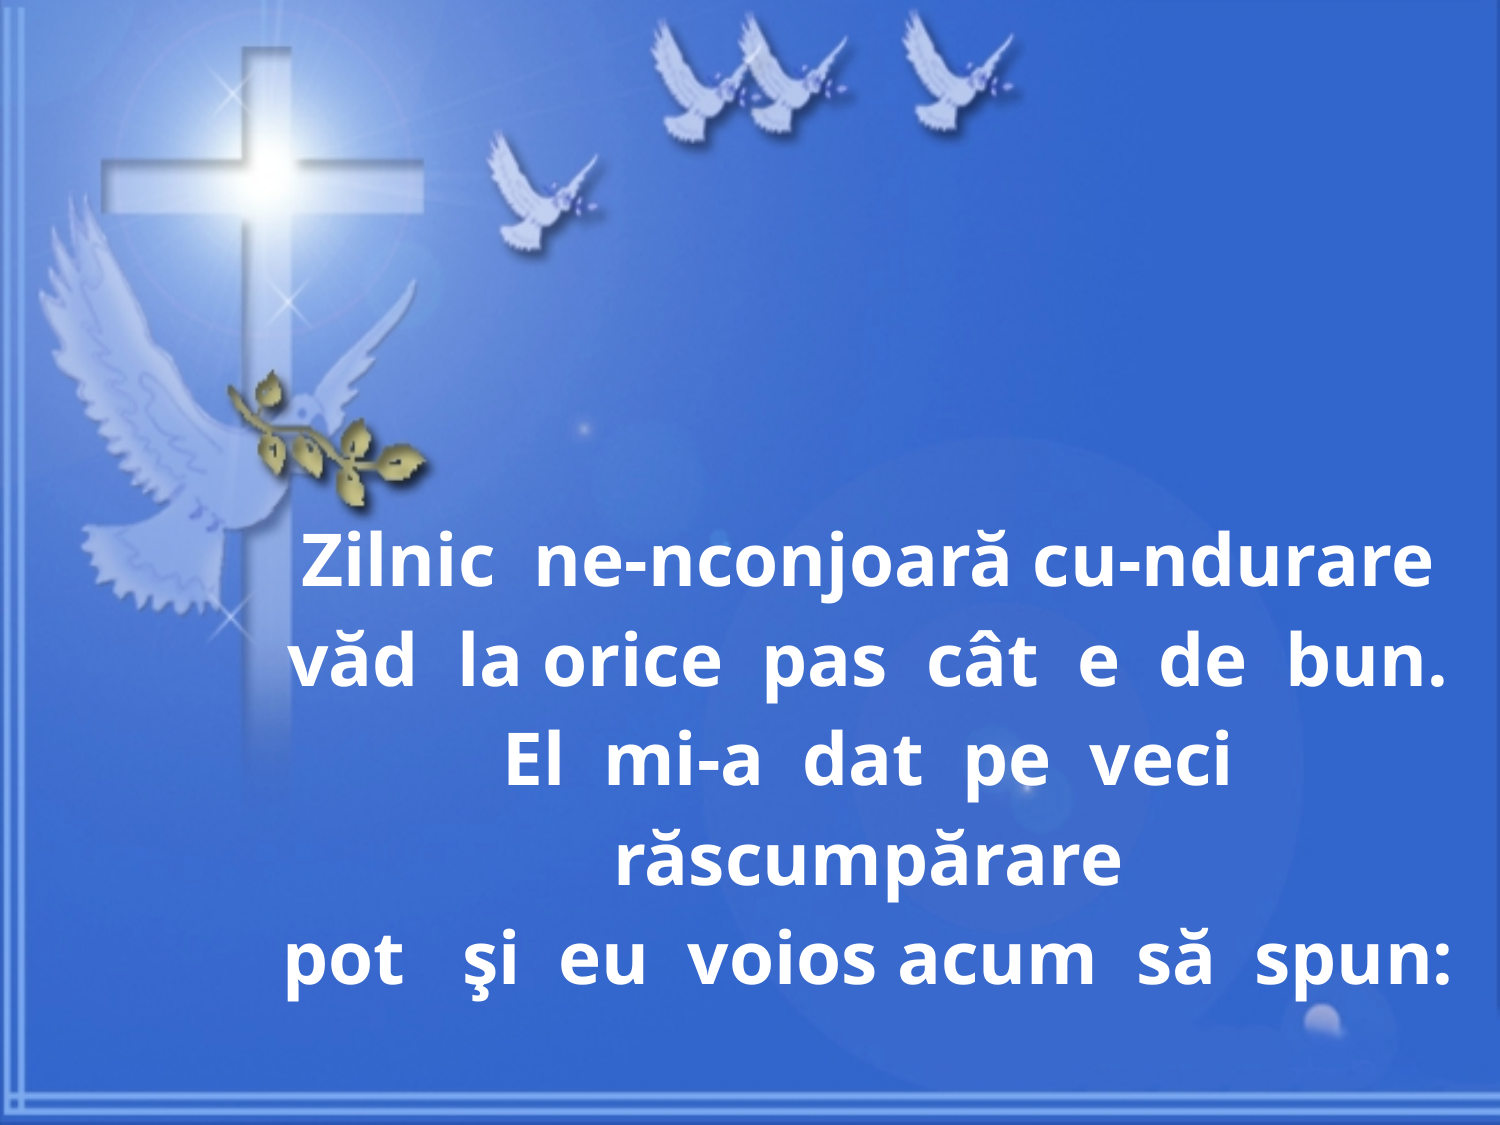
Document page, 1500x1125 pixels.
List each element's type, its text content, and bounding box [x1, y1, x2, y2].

picture [0, 0, 1500, 1125]
text_box Zilnic ne-nconjoară cu-ndurare văd la orice pas cât e de bun. El mi-a dat pe veci răscumpărare pot şi eu voios acum să spun: [230, 501, 1500, 905]
